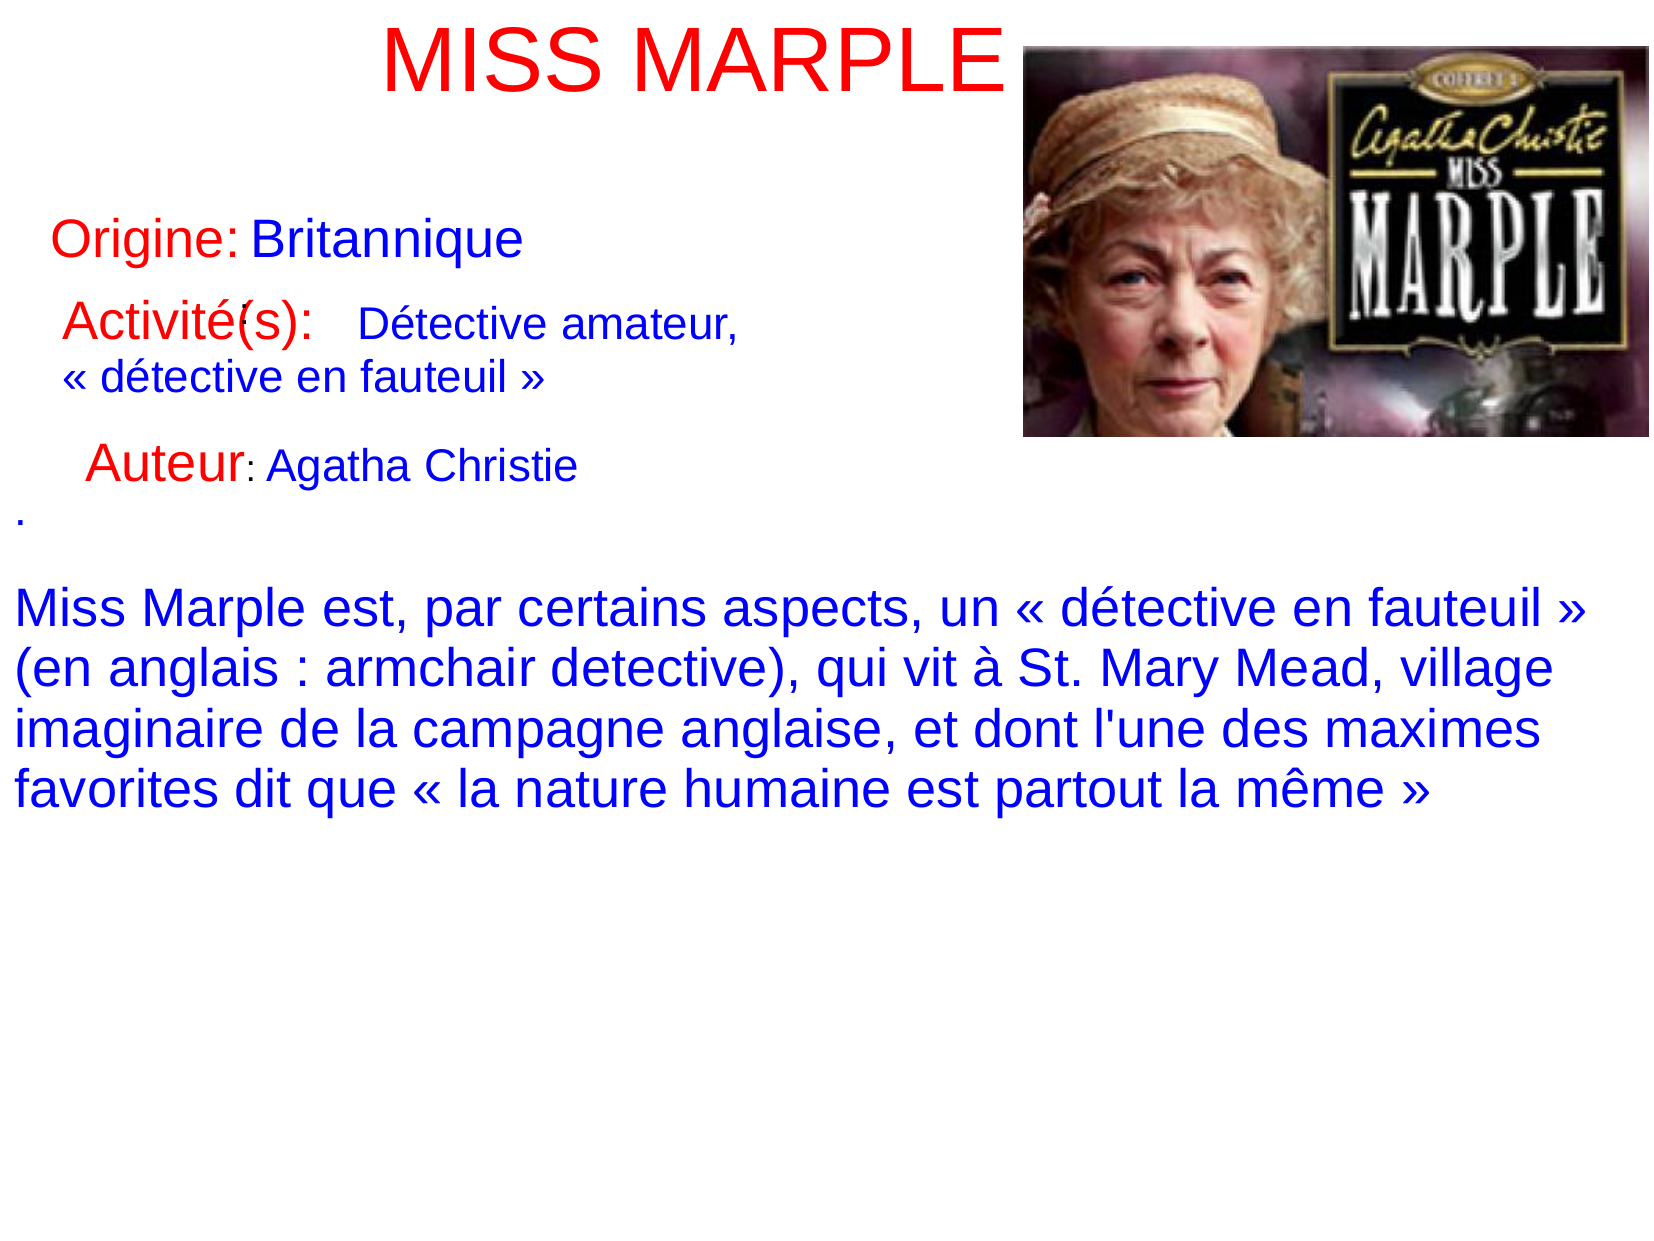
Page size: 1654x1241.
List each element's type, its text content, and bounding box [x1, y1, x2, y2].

text_box . Miss Marple est, par certains aspects, un « détective en fauteuil » (en anglais : armchair detective), qui vit à St. Mary Mead, village imaginaire de la campagne anglaise, et dont l'une des maximes favorites dit que « la nature humaine est partout la même » [0, 476, 1630, 827]
text_box Origine: Britannique [35, 200, 541, 277]
text_box Activité(s): Détective amateur, « détective en fauteuil » [47, 283, 768, 410]
text_box MISS MARPLE [366, 0, 1024, 119]
text_box : [224, 283, 265, 341]
text_box Auteur: Agatha Christie [70, 425, 595, 501]
picture [1023, 46, 1649, 438]
